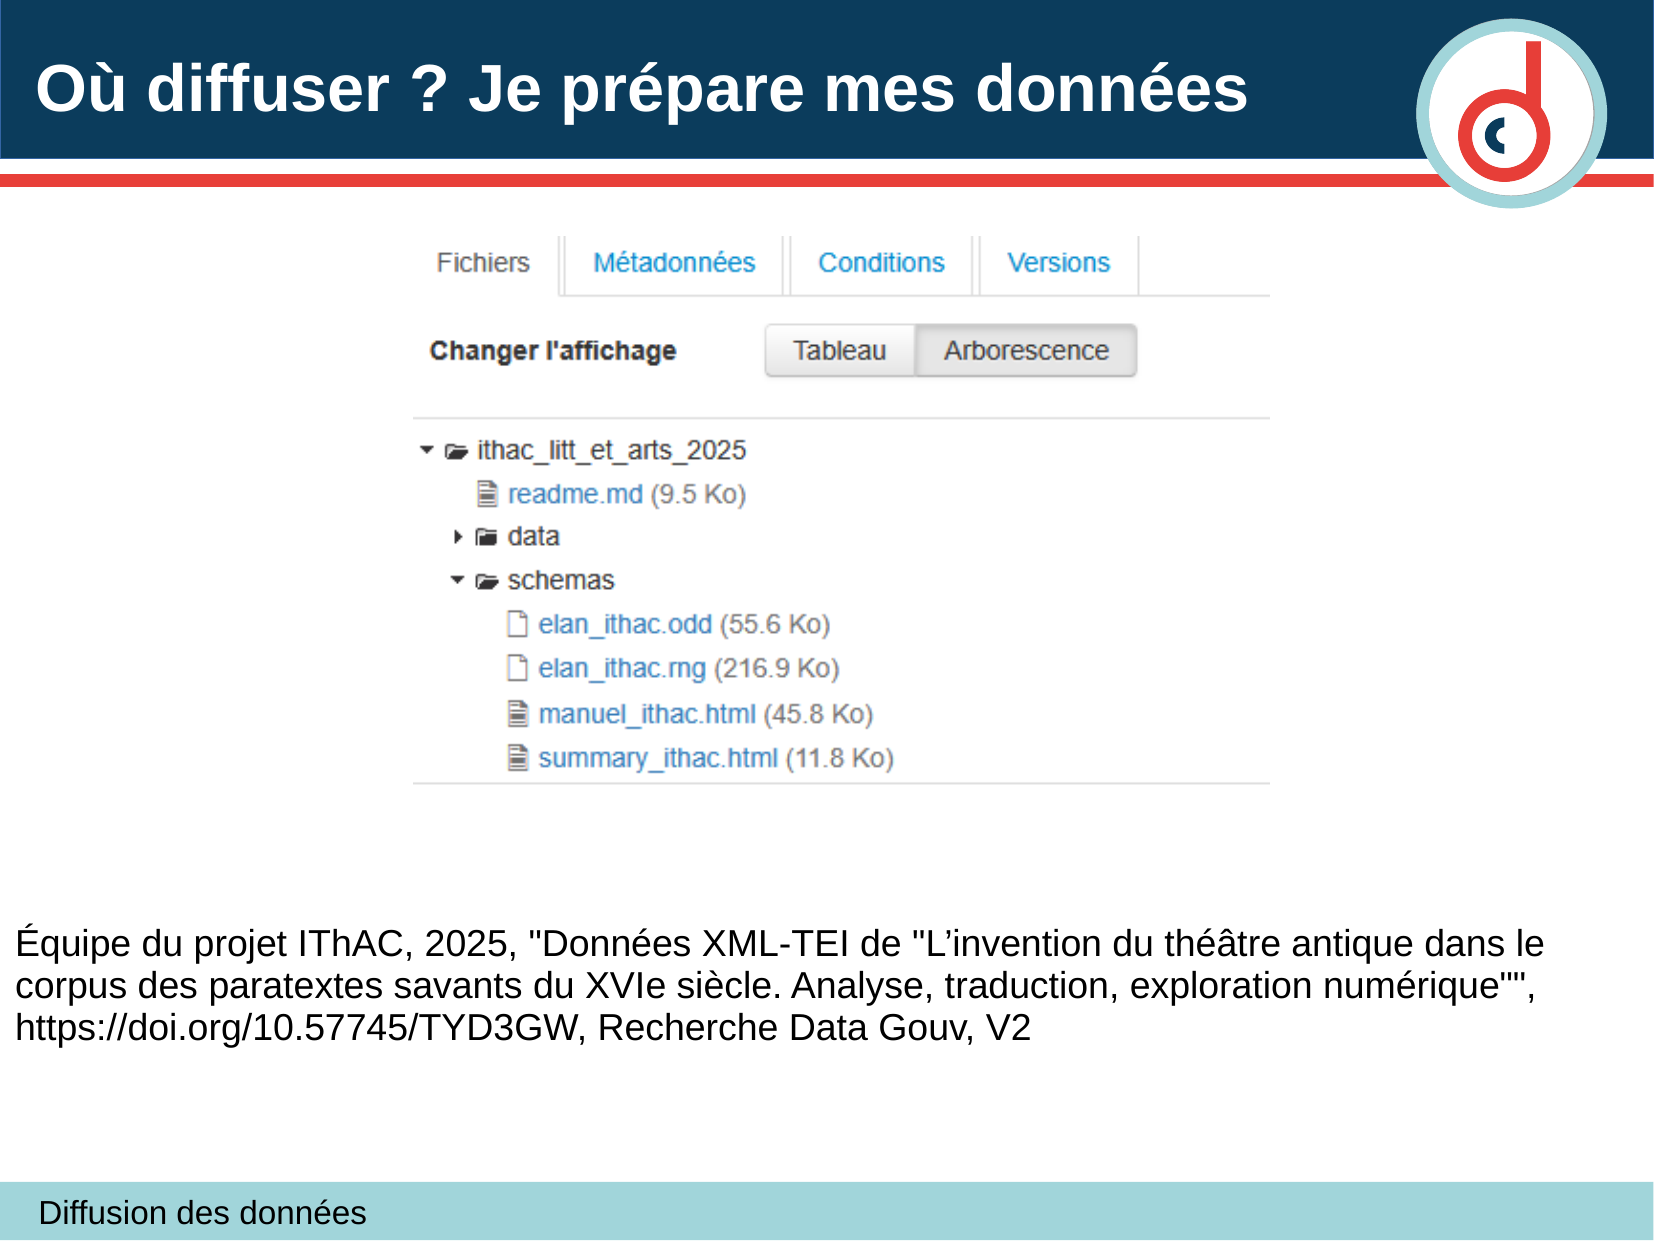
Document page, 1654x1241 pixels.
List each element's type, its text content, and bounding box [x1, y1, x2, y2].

text_box Diffusion des données [23, 1187, 621, 1241]
text_box Équipe du projet IThAC, 2025, "Données XML-TEI de "L’invention du théâtre antique dans le corpus des paratextes savants du XVIe siècle. Analyse, traduction, exploration numérique"", https://doi.org/10.57745/TYD3GW, Recherche Data Gouv, V2 [0, 915, 1654, 1057]
picture [413, 236, 1270, 802]
title Où diffuser ? Je prépare mes données [35, 11, 1430, 159]
text_box [29, 236, 1625, 915]
